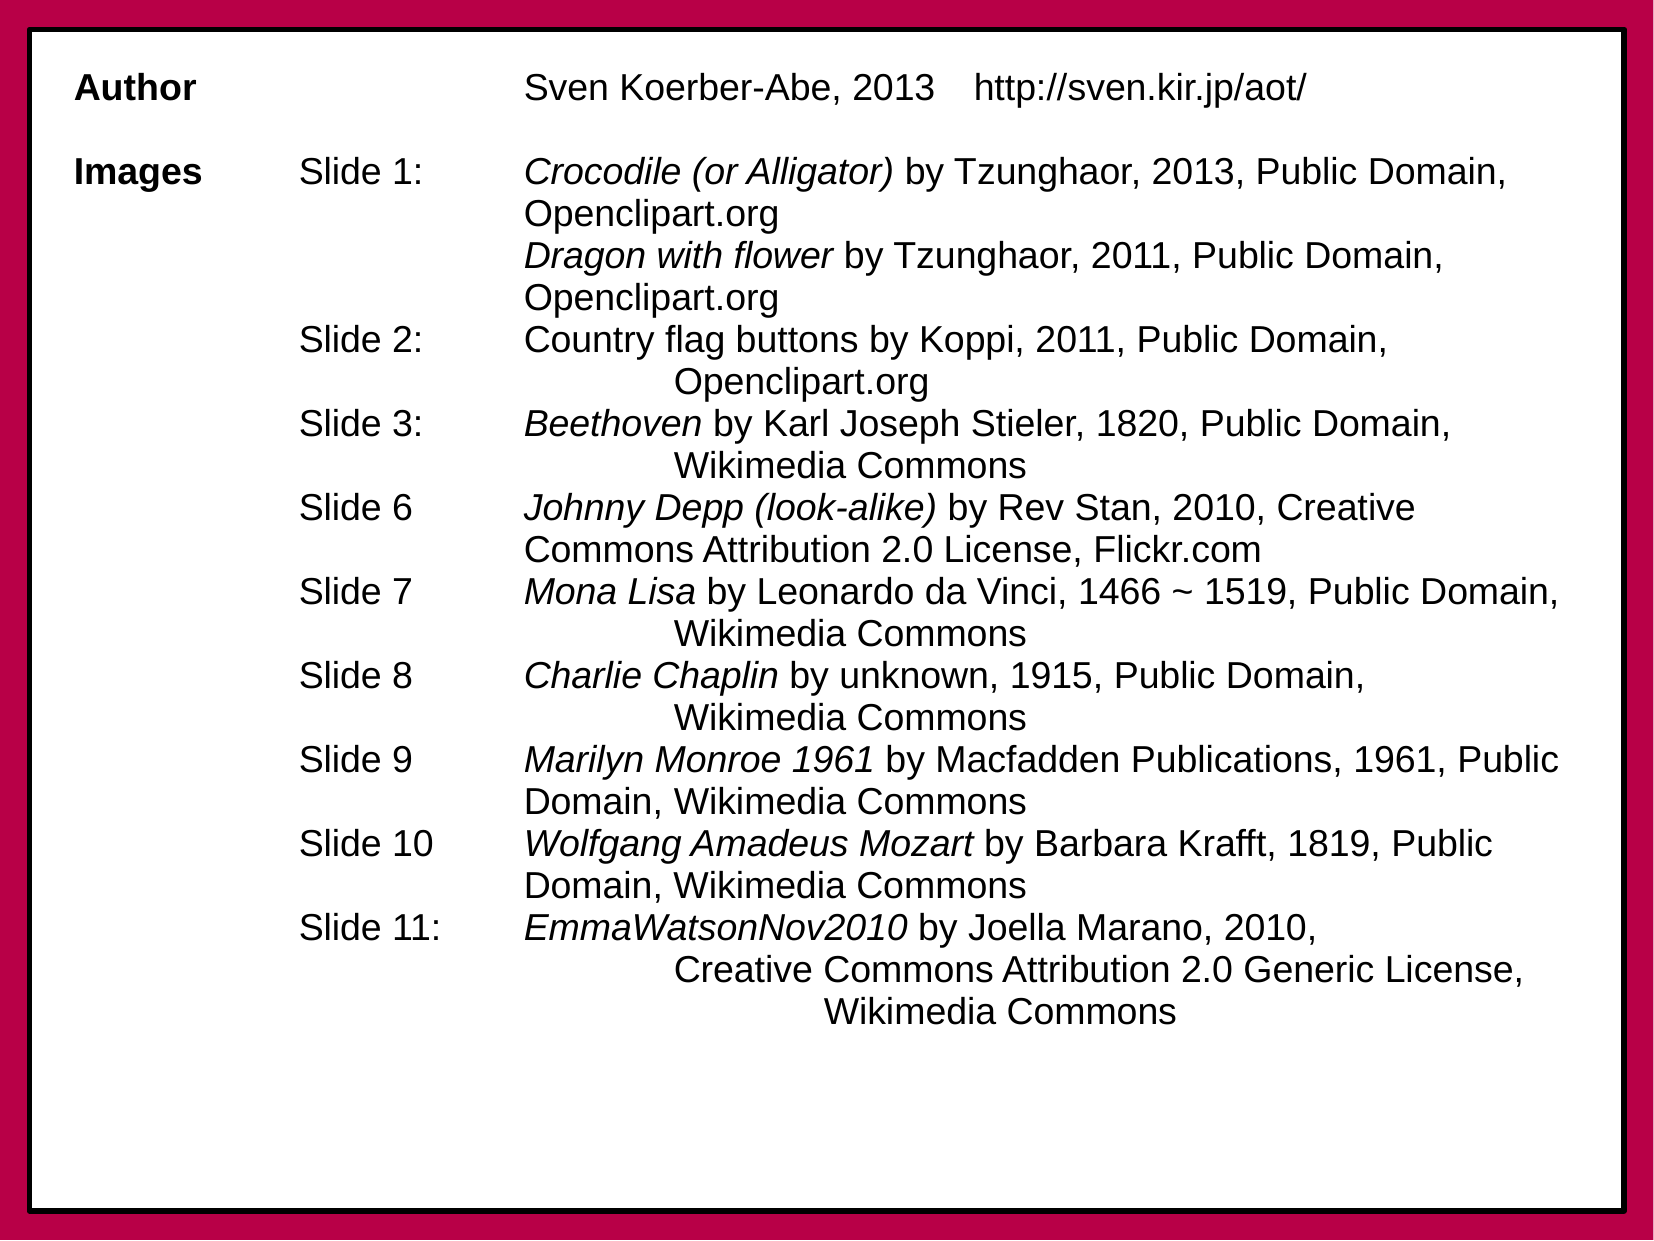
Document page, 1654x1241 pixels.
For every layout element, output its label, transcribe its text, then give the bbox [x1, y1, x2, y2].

text_box [29, 29, 1625, 1211]
text_box Author Sven Koerber-Abe, 2013 http://sven.kir.jp/aot/ Images Slide 1: Crocodile (or Alligator) by Tzunghaor, 2013, Public Domain, Openclipart.org Dragon with flower by Tzunghaor, 2011, Public Domain, Openclipart.org Slide 2: Country flag buttons by Koppi, 2011, Public Domain, Openclipart.org Slide 3: Beethoven by Karl Joseph Stieler, 1820, Public Domain, Wikimedia Commons Slide 6 Johnny Depp (look-alike) by Rev Stan, 2010, Creative Commons Attribution 2.0 License, Flickr.com Slide 7 Mona Lisa by Leonardo da Vinci, 1466 ~ 1519, Public Domain, Wikimedia Commons Slide 8 Charlie Chaplin by unknown, 1915, Public Domain, Wikimedia Commons Slide 9 Marilyn Monroe 1961 by Macfadden Publications, 1961, Public Domain, Wikimedia Commons Slide 10 Wolfgang Amadeus Mozart by Barbara Krafft, 1819, Public Domain, Wikimedia Commons Slide 11: EmmaWatsonNov2010 by Joella Marano, 2010, Creative Commons Attribution 2.0 Generic License, Wikimedia Commons [59, 59, 1595, 1174]
